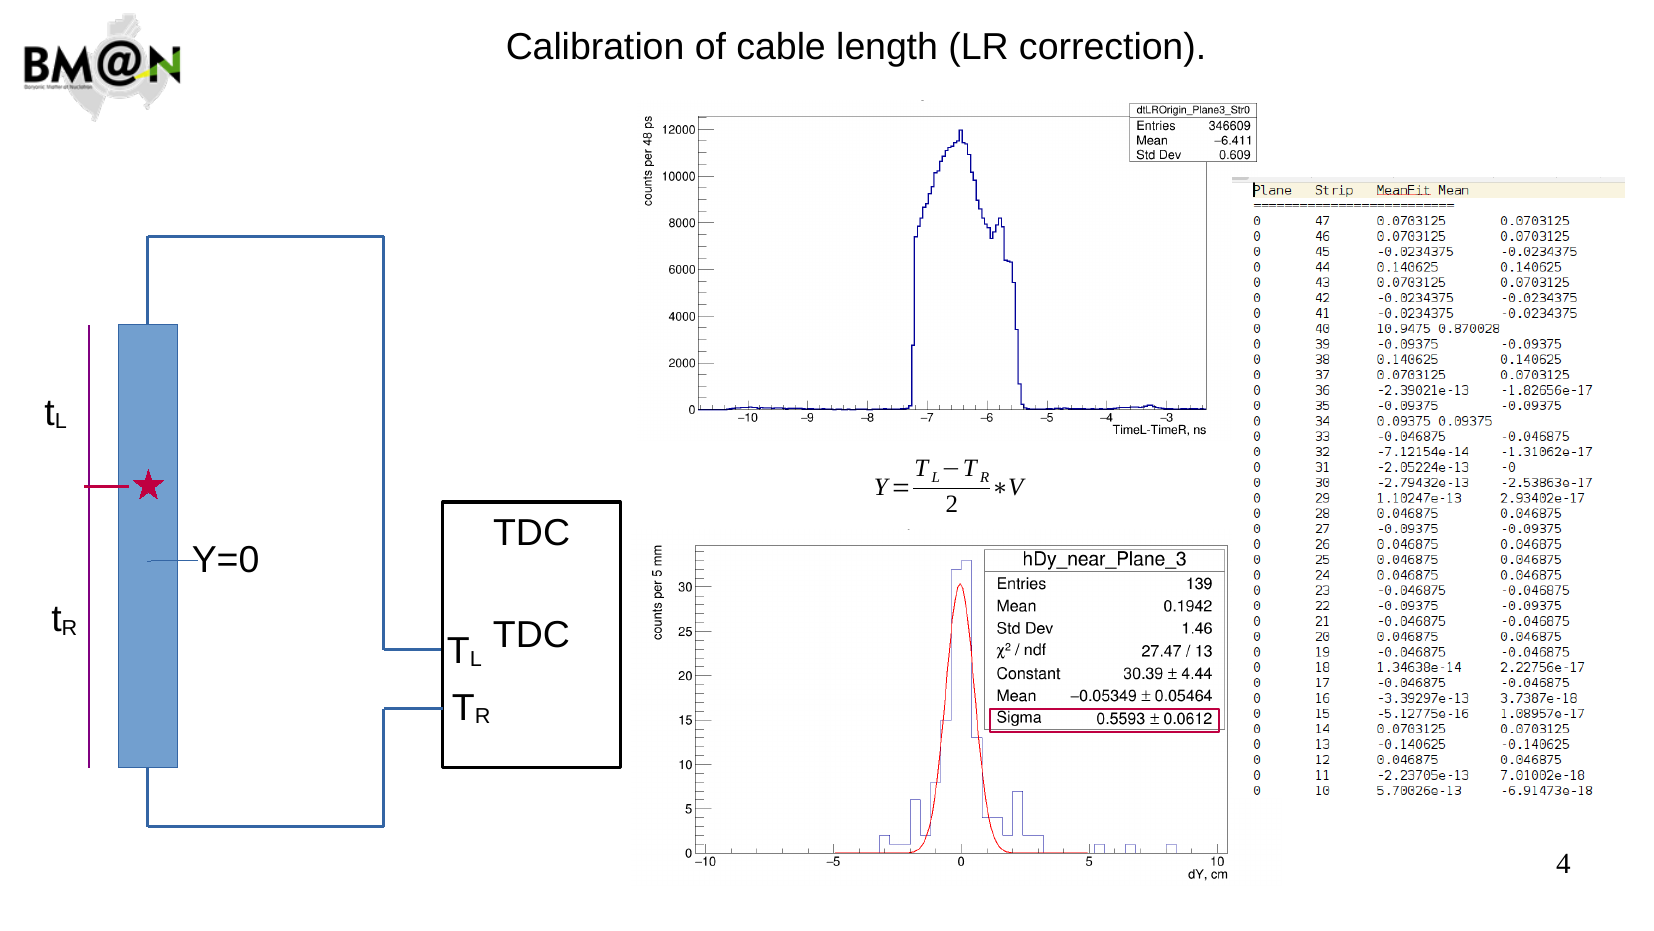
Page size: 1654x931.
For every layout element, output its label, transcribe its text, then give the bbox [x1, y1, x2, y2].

text_box TL [432, 622, 497, 680]
text_box Y=0 [177, 531, 296, 591]
text_box TR [437, 679, 506, 736]
text_box TDC [442, 501, 621, 768]
text_box Calibration of cable length (LR correction). [228, 17, 1595, 75]
text_box TDC [478, 503, 597, 561]
picture [631, 100, 1625, 886]
chart [867, 454, 1034, 518]
text_box tL [29, 383, 82, 441]
text_box tR [36, 590, 93, 648]
text_box [118, 324, 178, 768]
picture [0, 0, 228, 135]
